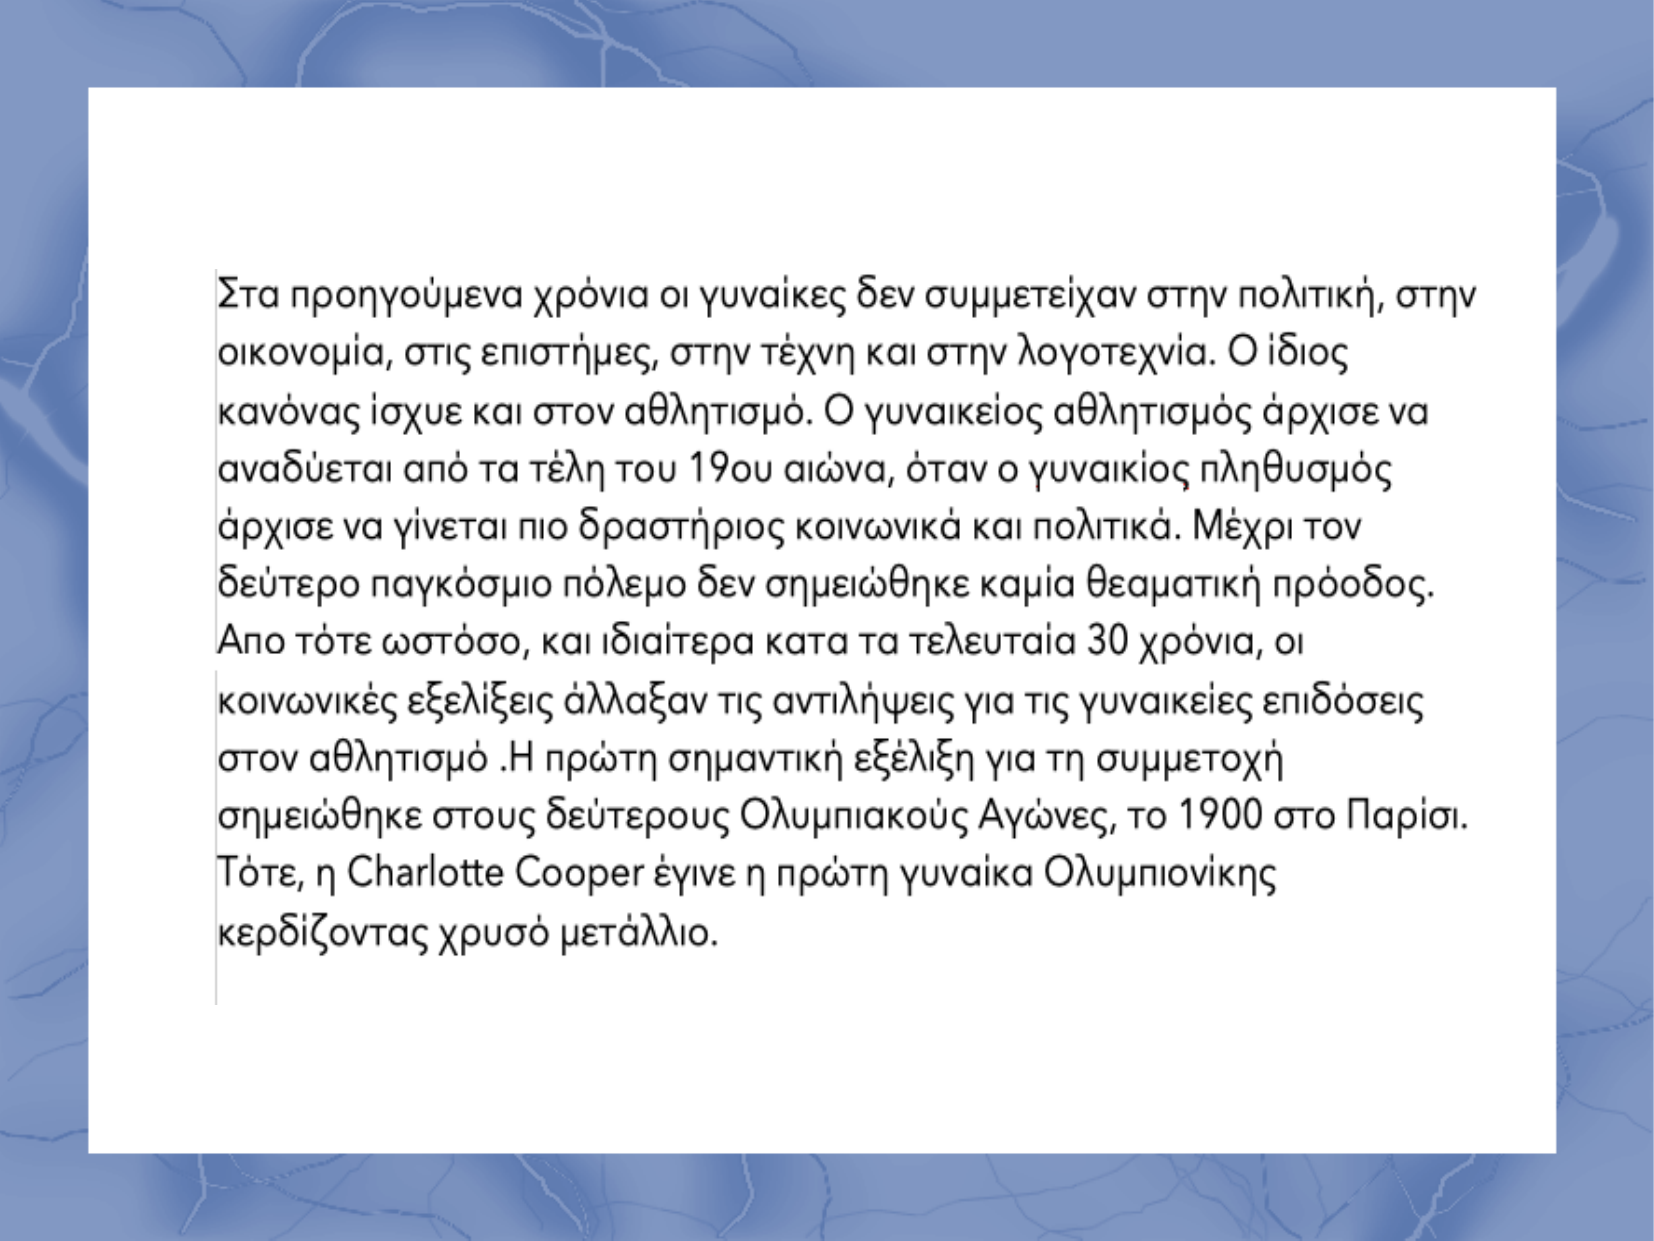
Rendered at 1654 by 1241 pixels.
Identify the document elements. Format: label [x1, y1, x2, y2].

picture [210, 270, 1486, 1006]
